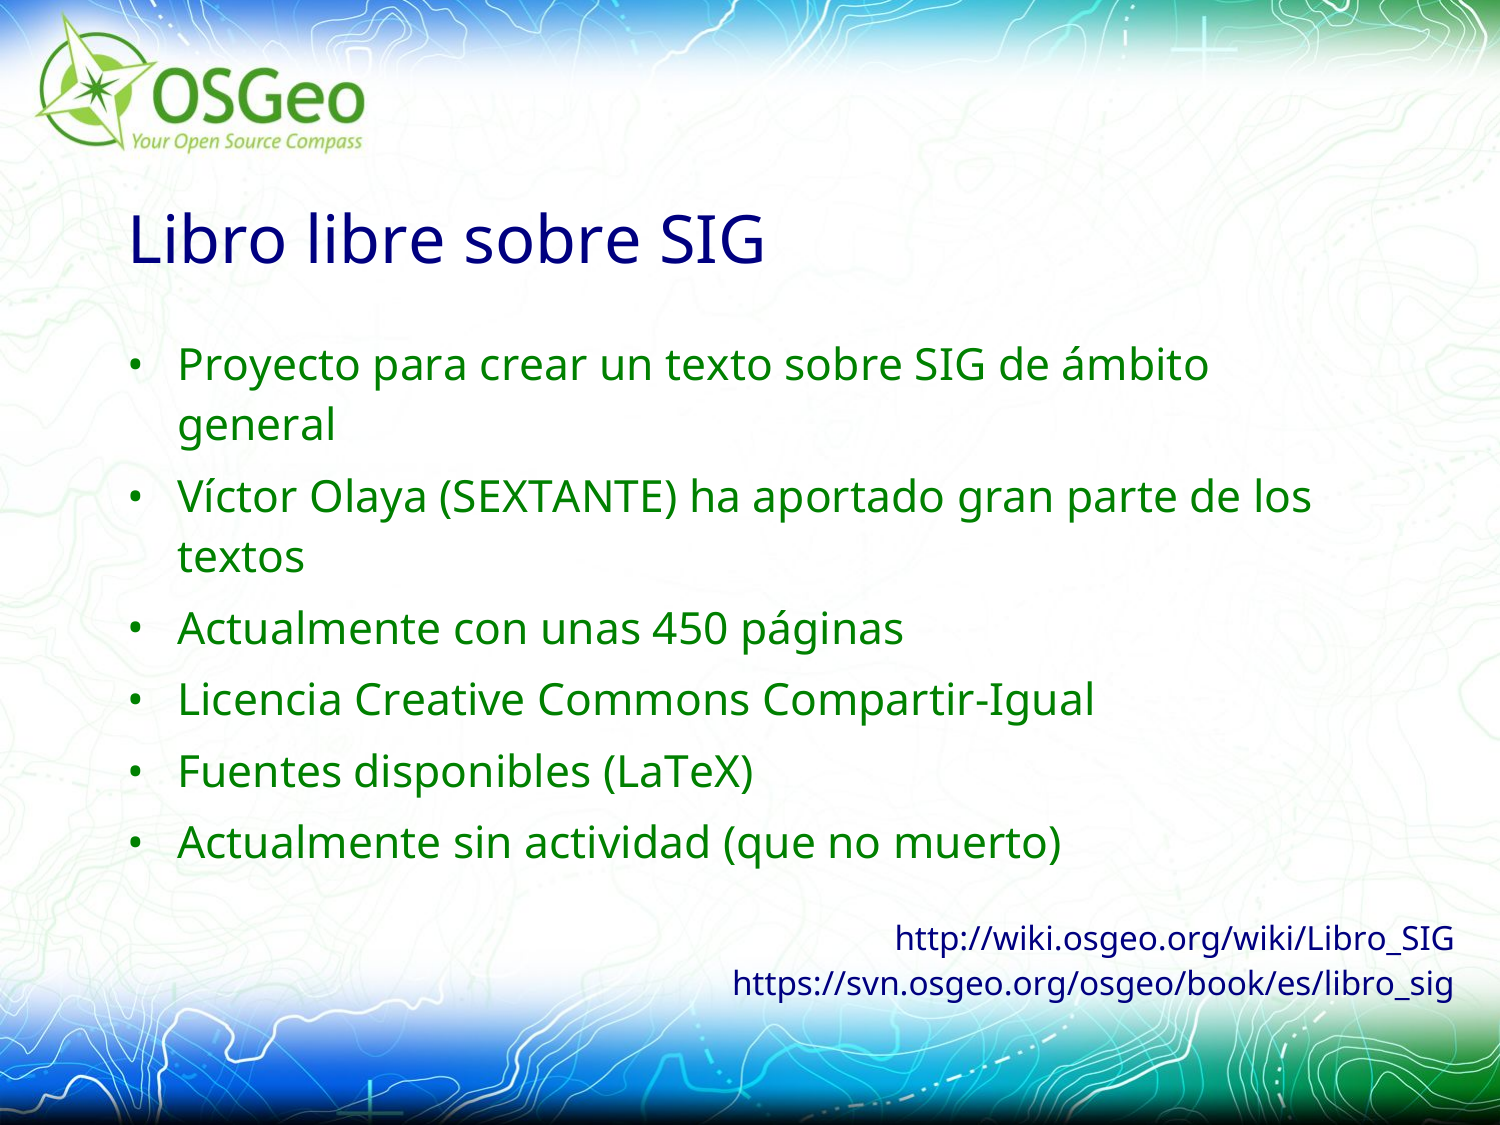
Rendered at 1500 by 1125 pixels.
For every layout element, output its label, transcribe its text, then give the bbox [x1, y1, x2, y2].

text_box http://wiki.osgeo.org/wiki/Libro_SIG https://svn.osgeo.org/osgeo/book/es/libro_sig [584, 909, 1471, 1005]
list Proyecto para crear un texto sobre SIG de ámbito general Víctor Olaya (SEXTANTE) ha aportado gran parte de los textos Actualmente con unas 450 páginas Licencia Creative Commons Compartir-Igual Fuentes disponibles (LaTeX) Actualmente sin actividad (que no muerto) [112, 324, 1388, 886]
picture [0, 0, 1500, 1125]
title Libro libre sobre SIG [112, 187, 1388, 288]
